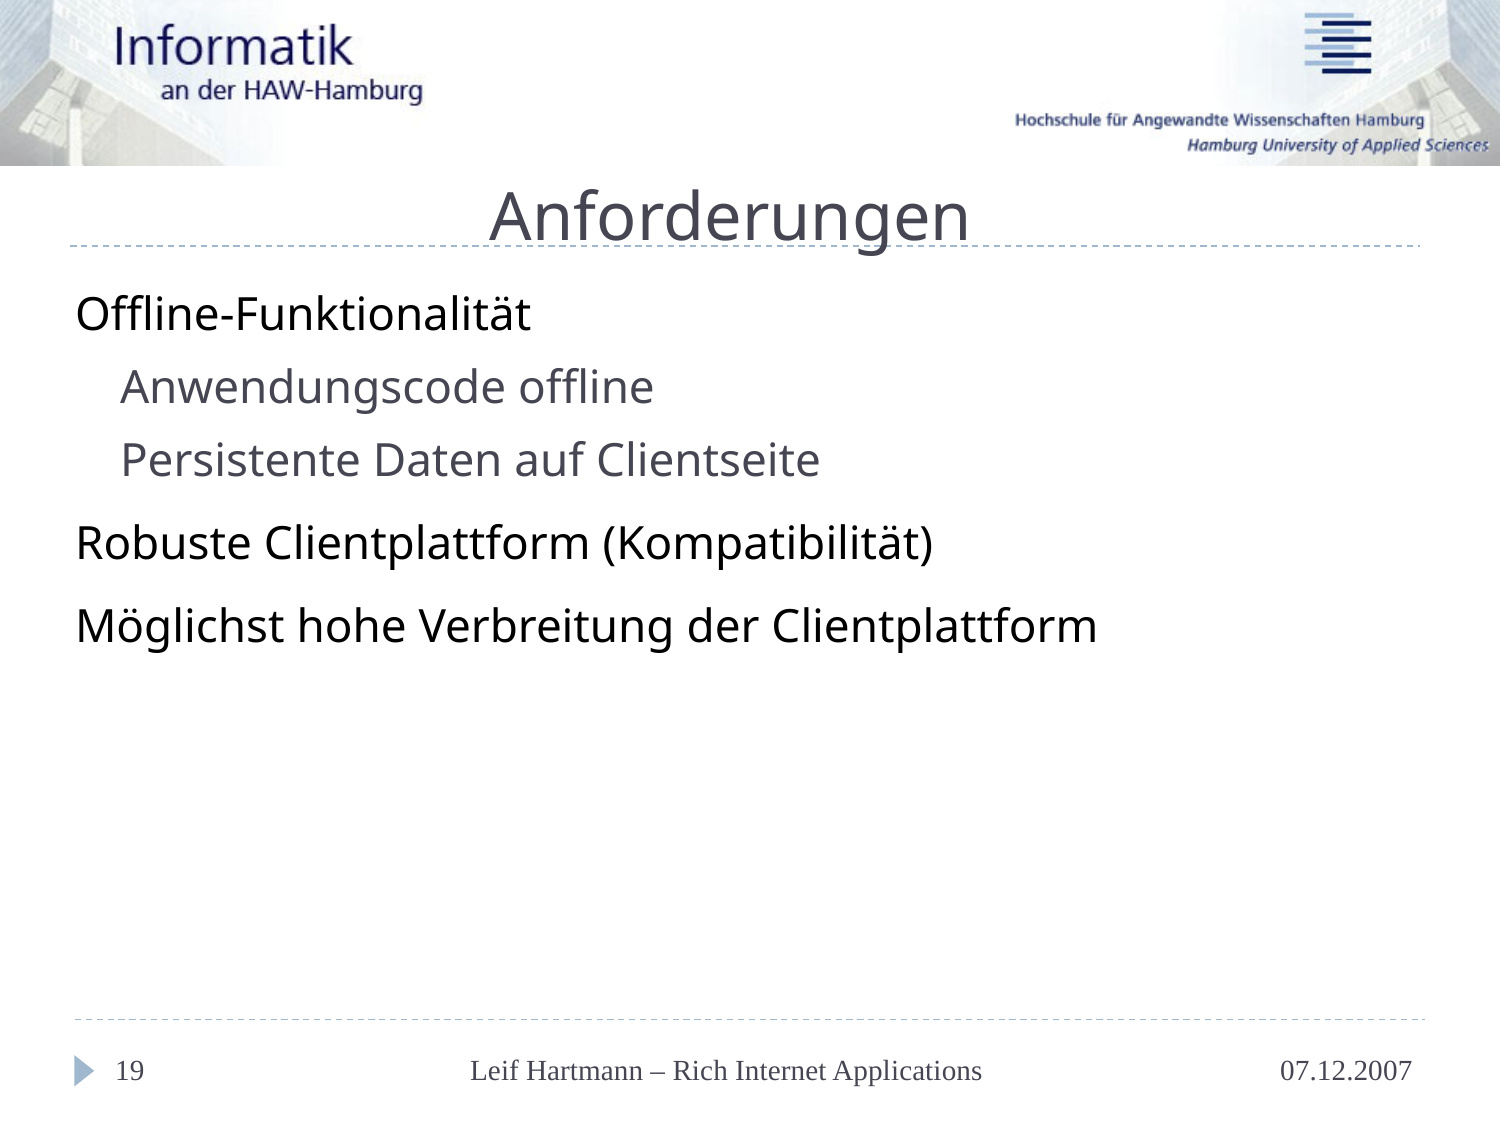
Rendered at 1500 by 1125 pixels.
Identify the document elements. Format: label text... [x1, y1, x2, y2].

picture [0, 0, 1500, 166]
title Anforderungen [56, 171, 1407, 259]
list Offline-Funktionalität Anwendungscode offline Persistente Daten auf Clientseite Robuste Clientplattform (Kompatibilität) Möglichst hohe Verbreitung der Clientplattform [75, 281, 1426, 994]
